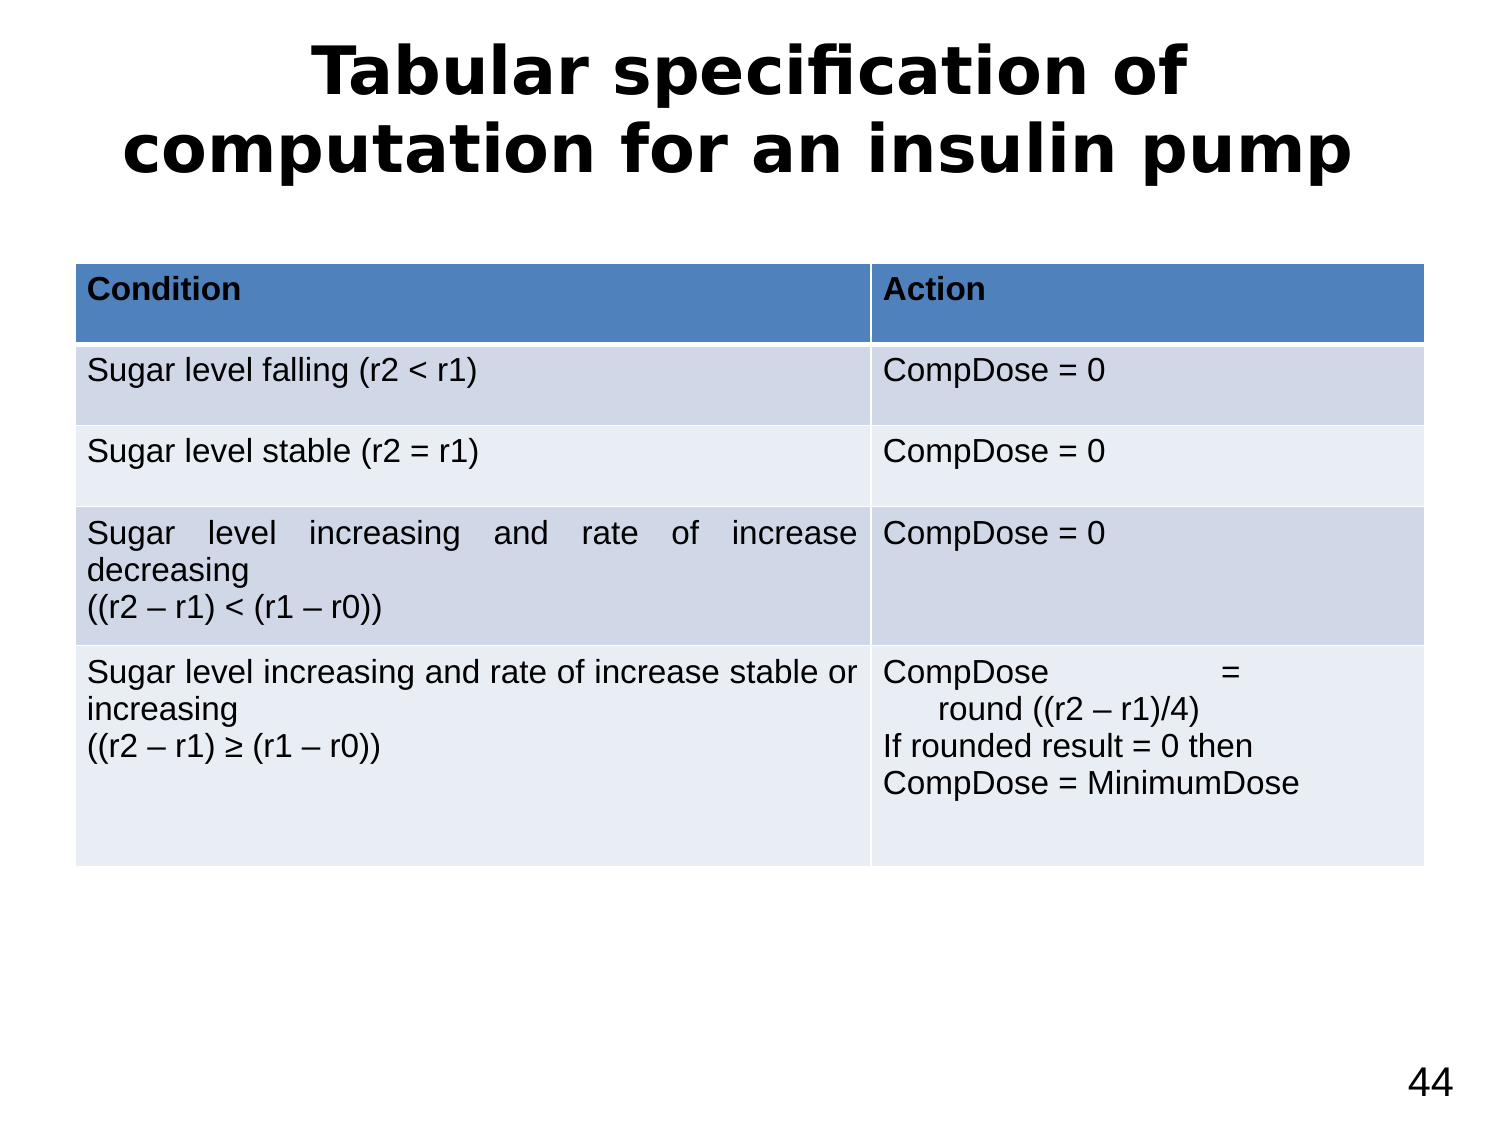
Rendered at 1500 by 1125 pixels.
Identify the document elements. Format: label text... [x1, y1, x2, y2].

title Tabular specification of computation for an insulin pump [75, 32, 1425, 189]
table_cell Sugar level increasing and rate of increase stable or increasing ((r2 – r1) ≥ (r1 – r0)) [76, 646, 870, 866]
table_cell CompDose = 0 [872, 347, 1424, 425]
table_header Condition [76, 264, 870, 342]
table_cell CompDose = 0 [872, 426, 1424, 506]
table_cell Sugar level falling (r2 < r1) [76, 347, 870, 425]
table_cell CompDose = 0 [872, 507, 1424, 645]
table_header Action [872, 264, 1424, 342]
table_cell CompDose = round ((r2 – r1)/4) If rounded result = 0 then CompDose = MinimumDose [872, 646, 1424, 866]
table_cell Sugar level increasing and rate of increase decreasing ((r2 – r1) < (r1 – r0)) [76, 507, 870, 645]
table_cell Sugar level stable (r2 = r1) [76, 426, 870, 506]
